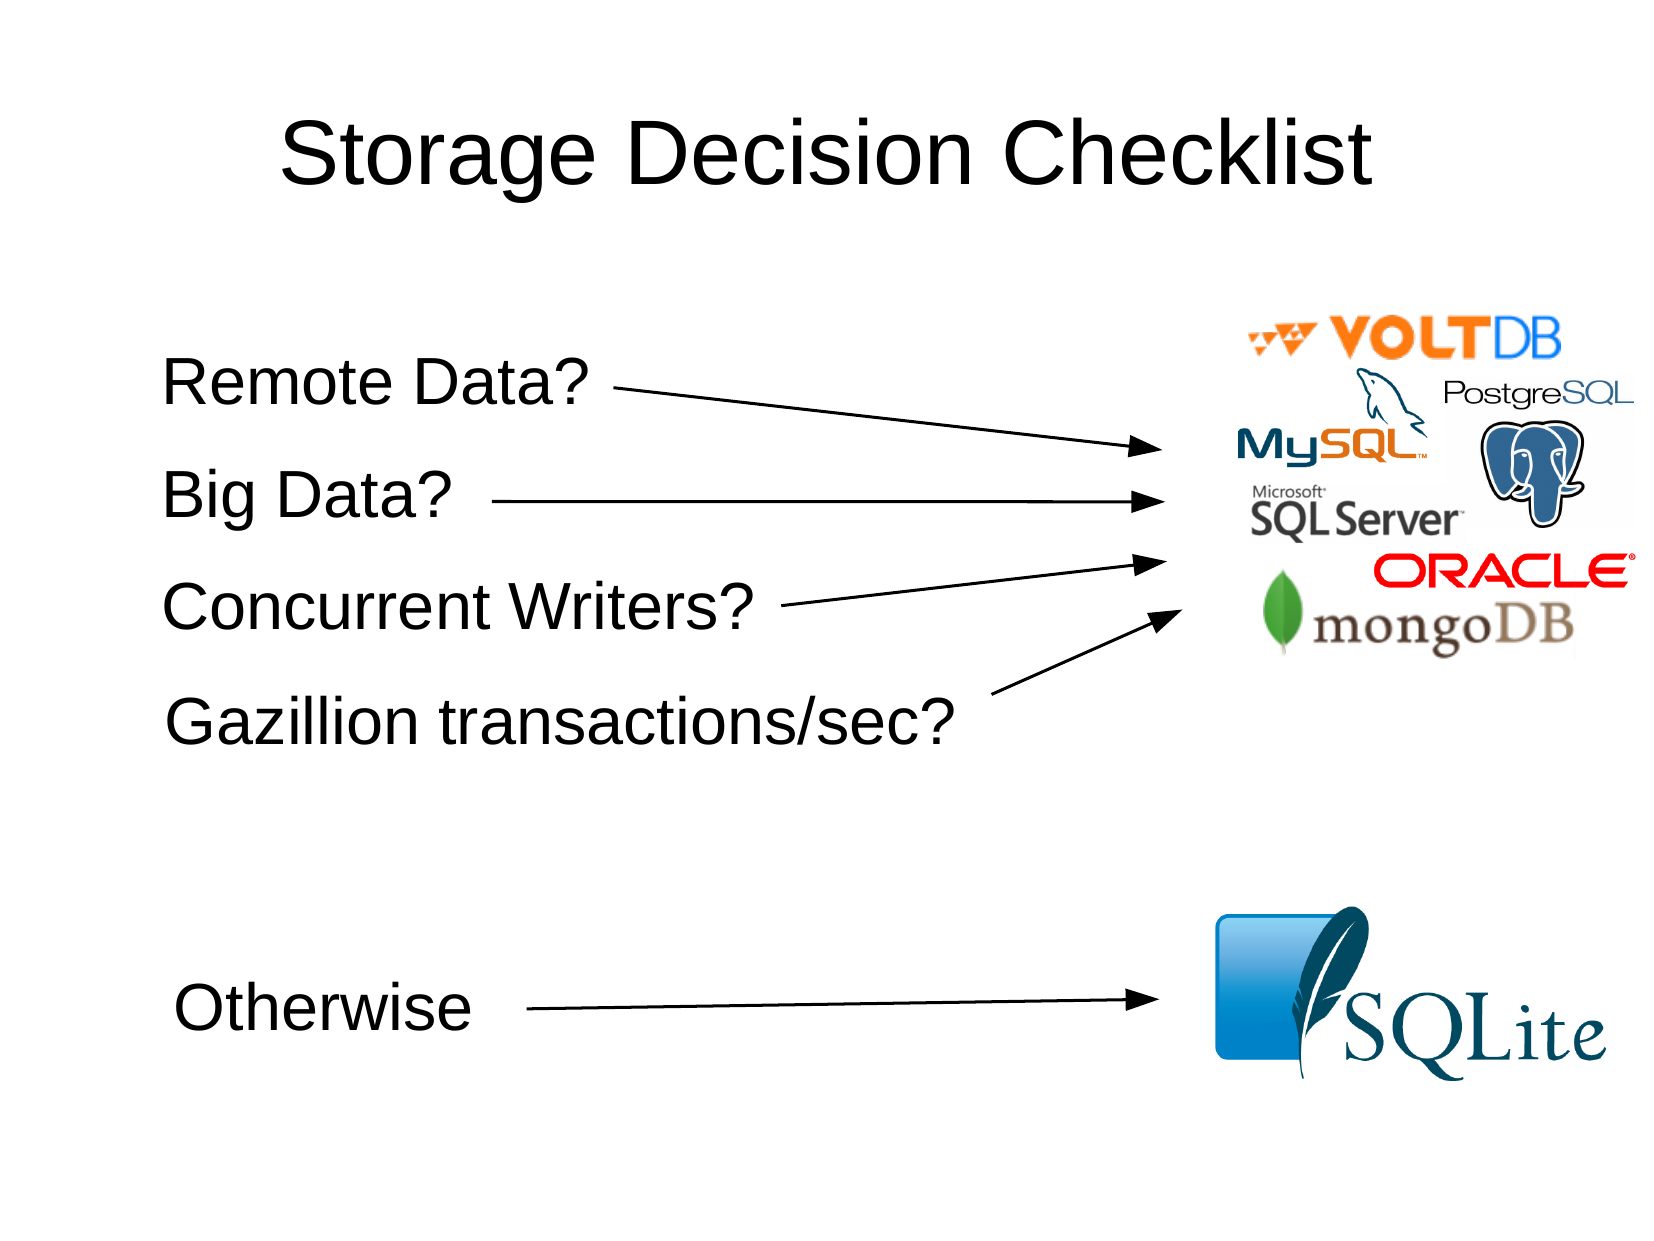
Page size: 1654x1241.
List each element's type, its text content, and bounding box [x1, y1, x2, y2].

title Storage Decision Checklist [82, 49, 1571, 257]
picture [1262, 548, 1639, 665]
text_box Gazillion transactions/sec? [149, 676, 973, 768]
picture [1231, 287, 1634, 544]
text_box Big Data? [146, 449, 469, 541]
text_box Concurrent Writers? [146, 561, 772, 654]
text_box Remote Data? [146, 336, 606, 429]
text_box Otherwise [159, 962, 489, 1055]
picture [1208, 899, 1613, 1088]
